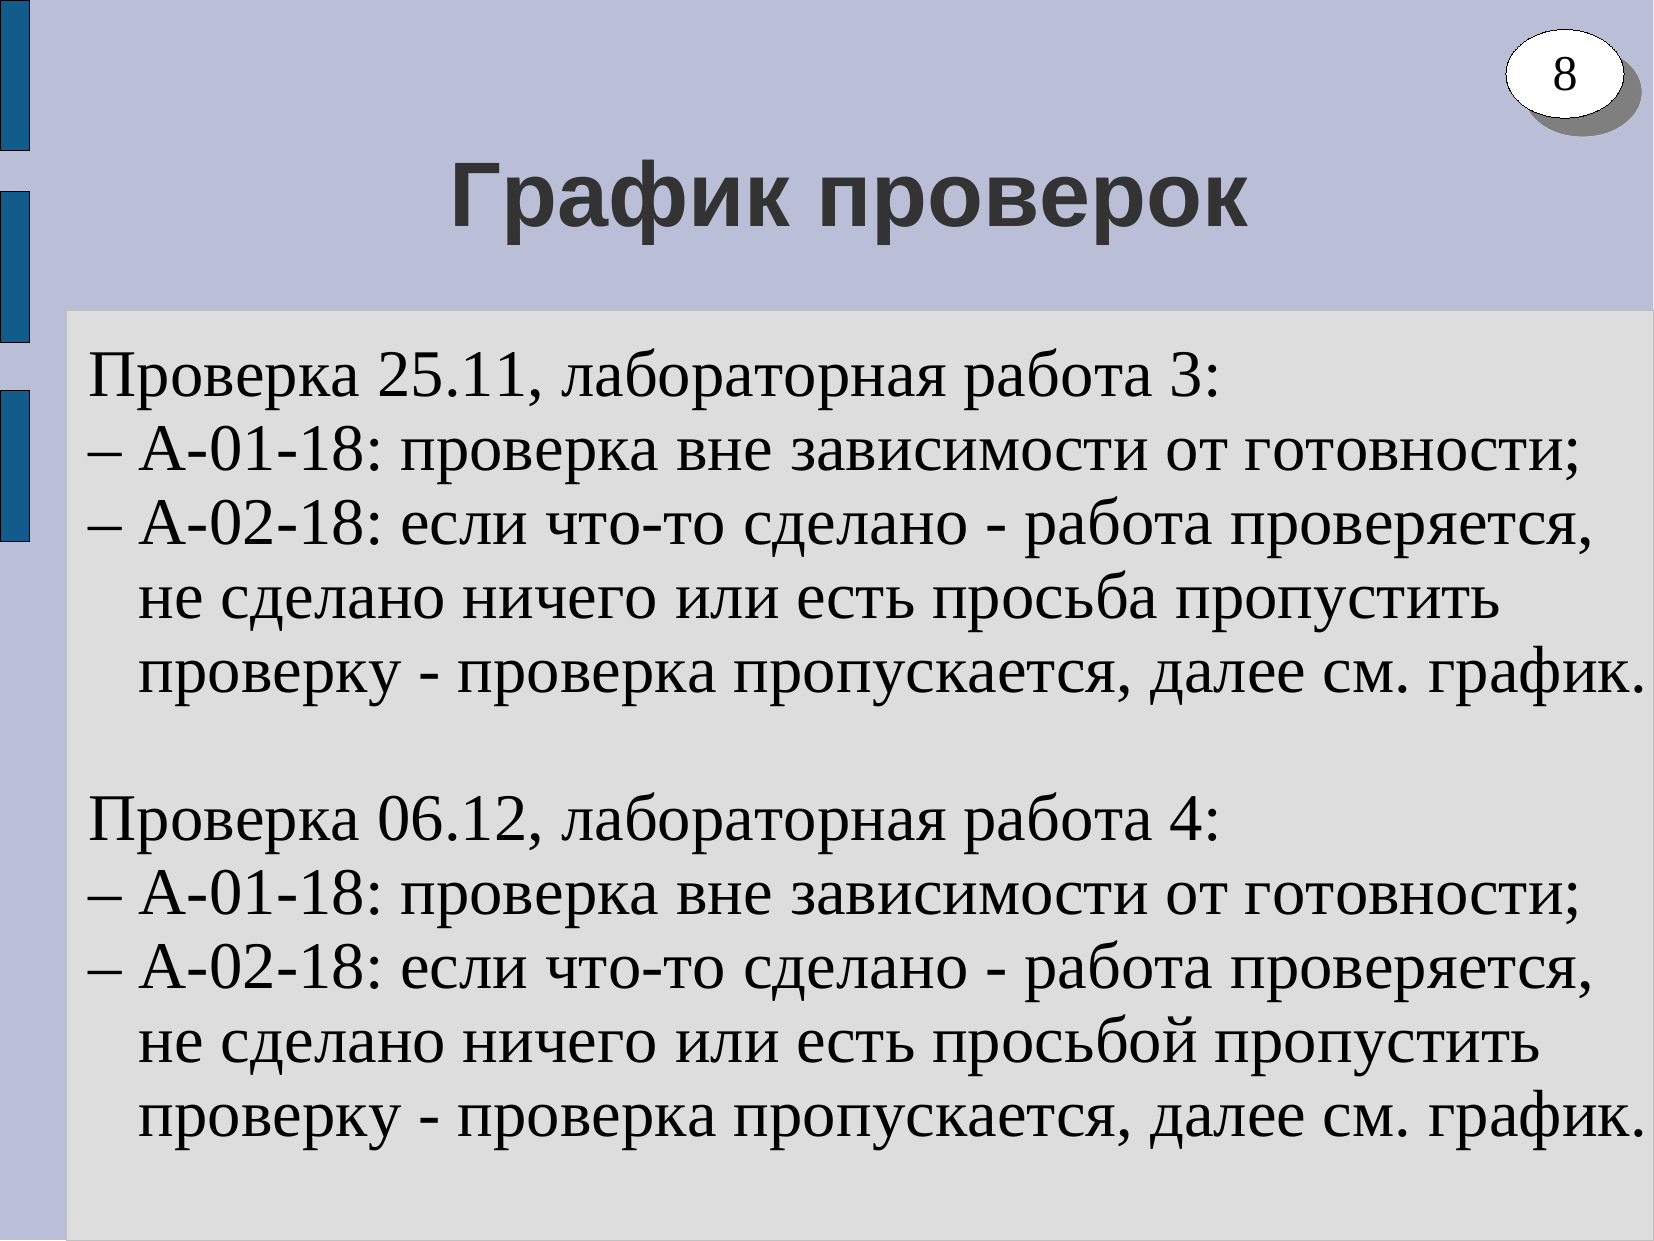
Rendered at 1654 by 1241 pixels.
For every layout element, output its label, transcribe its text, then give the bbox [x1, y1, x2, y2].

text_box 8 [1505, 29, 1625, 119]
title График проверок [121, 91, 1534, 299]
text_box Проверка 25.11, лабораторная работа 3: – А-01-18: проверка вне зависимости от готовности; – А-02-18: если что-то сделано - работа проверяется, не сделано ничего или есть просьба пропустить проверку - проверка пропускается, далее см. график. Проверка 06.12, лабораторная работа 4: – А-01-18: проверка вне зависимости от готовности; – А-02-18: если что-то сделано - работа проверяется, не сделано ничего или есть просьбой пропустить проверку - проверка пропускается, далее см. график. [88, 336, 1650, 1211]
